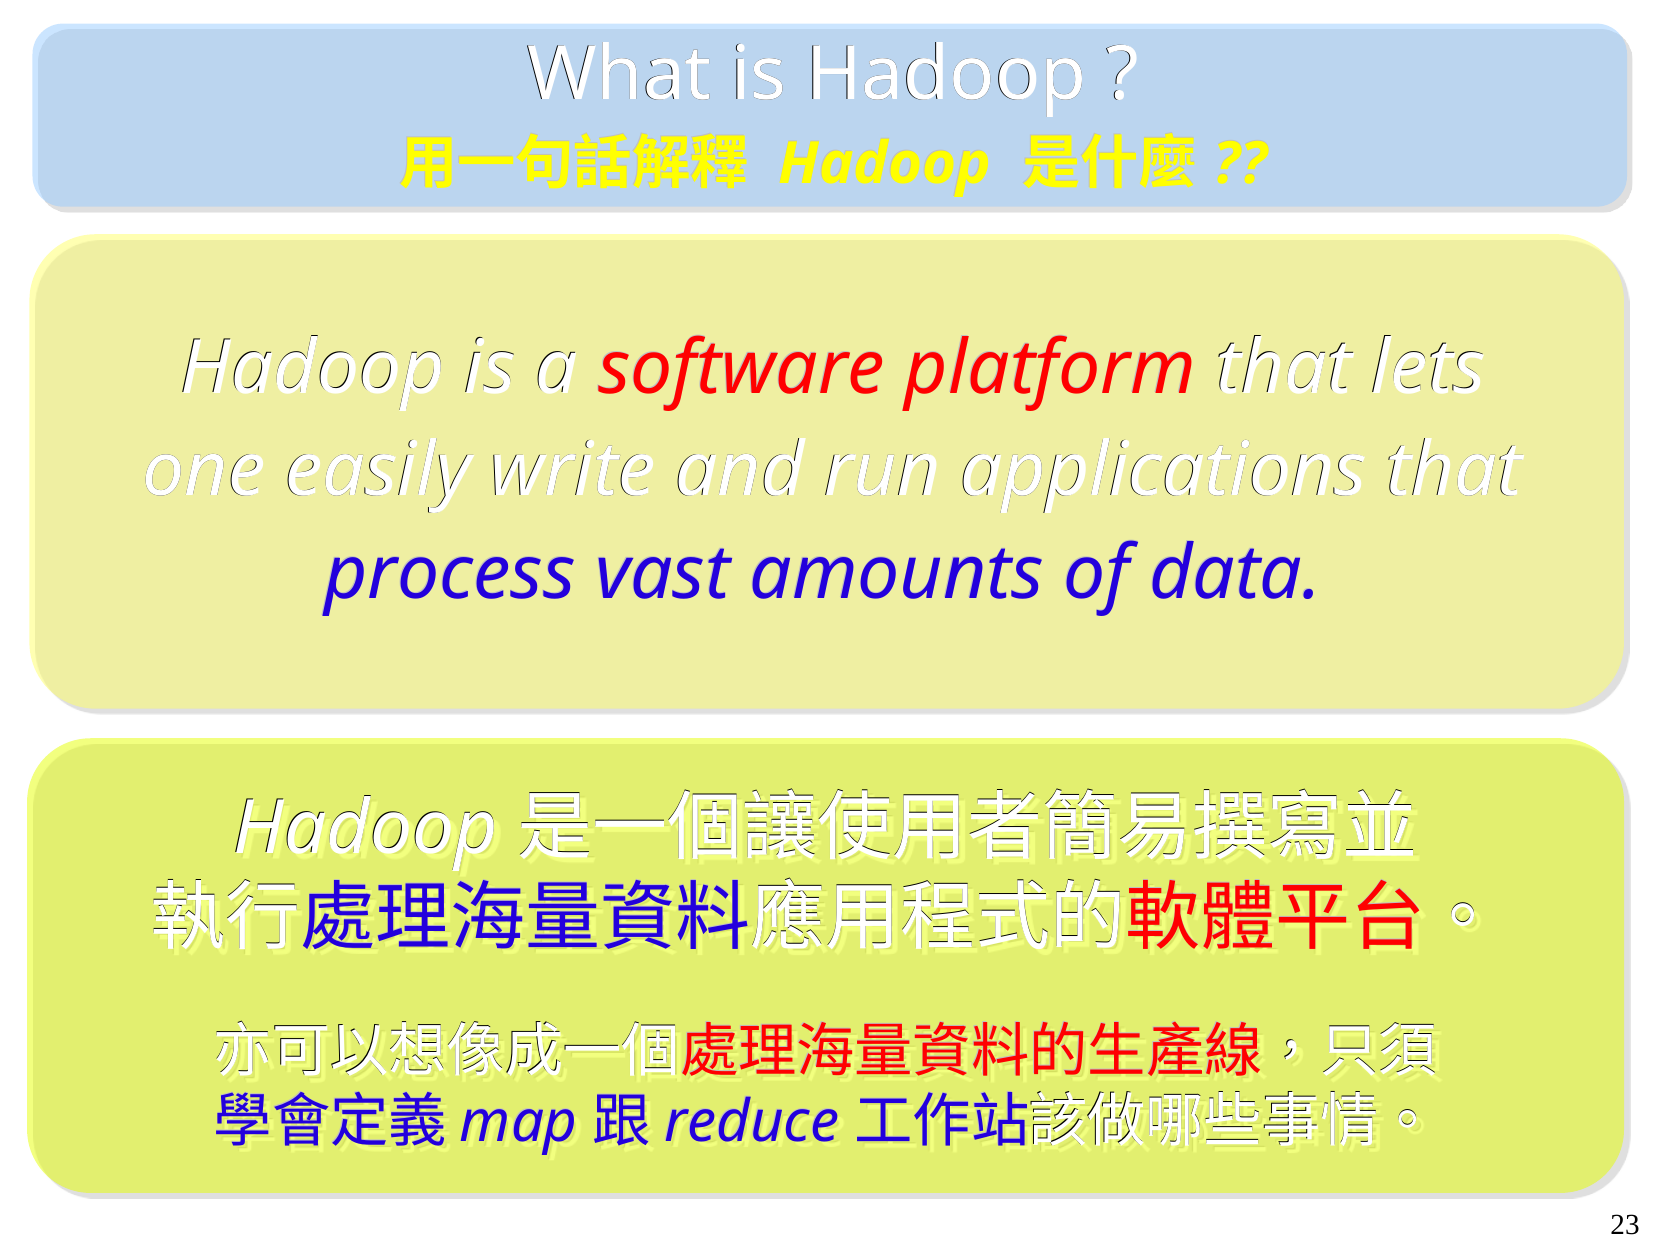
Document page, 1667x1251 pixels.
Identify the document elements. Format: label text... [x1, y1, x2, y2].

title What is Hadoop ? 用一句話解釋 Hadoop 是什麼?? [124, 18, 1542, 204]
text_box Hadoop 是一個讓使用者簡易撰寫並 執行處理海量資料應用程式的軟體平台。 亦可以想像成一個處理海量資料的生產線，只須 學會定義 map 跟 reduce 工作站該做哪些事情。 [27, 738, 1625, 1193]
text_box [29, 234, 1624, 709]
text_box Hadoop is a software platform that lets one easily write and run applications that process vast amounts of data. [124, 230, 1542, 704]
text_box [32, 23, 1628, 207]
